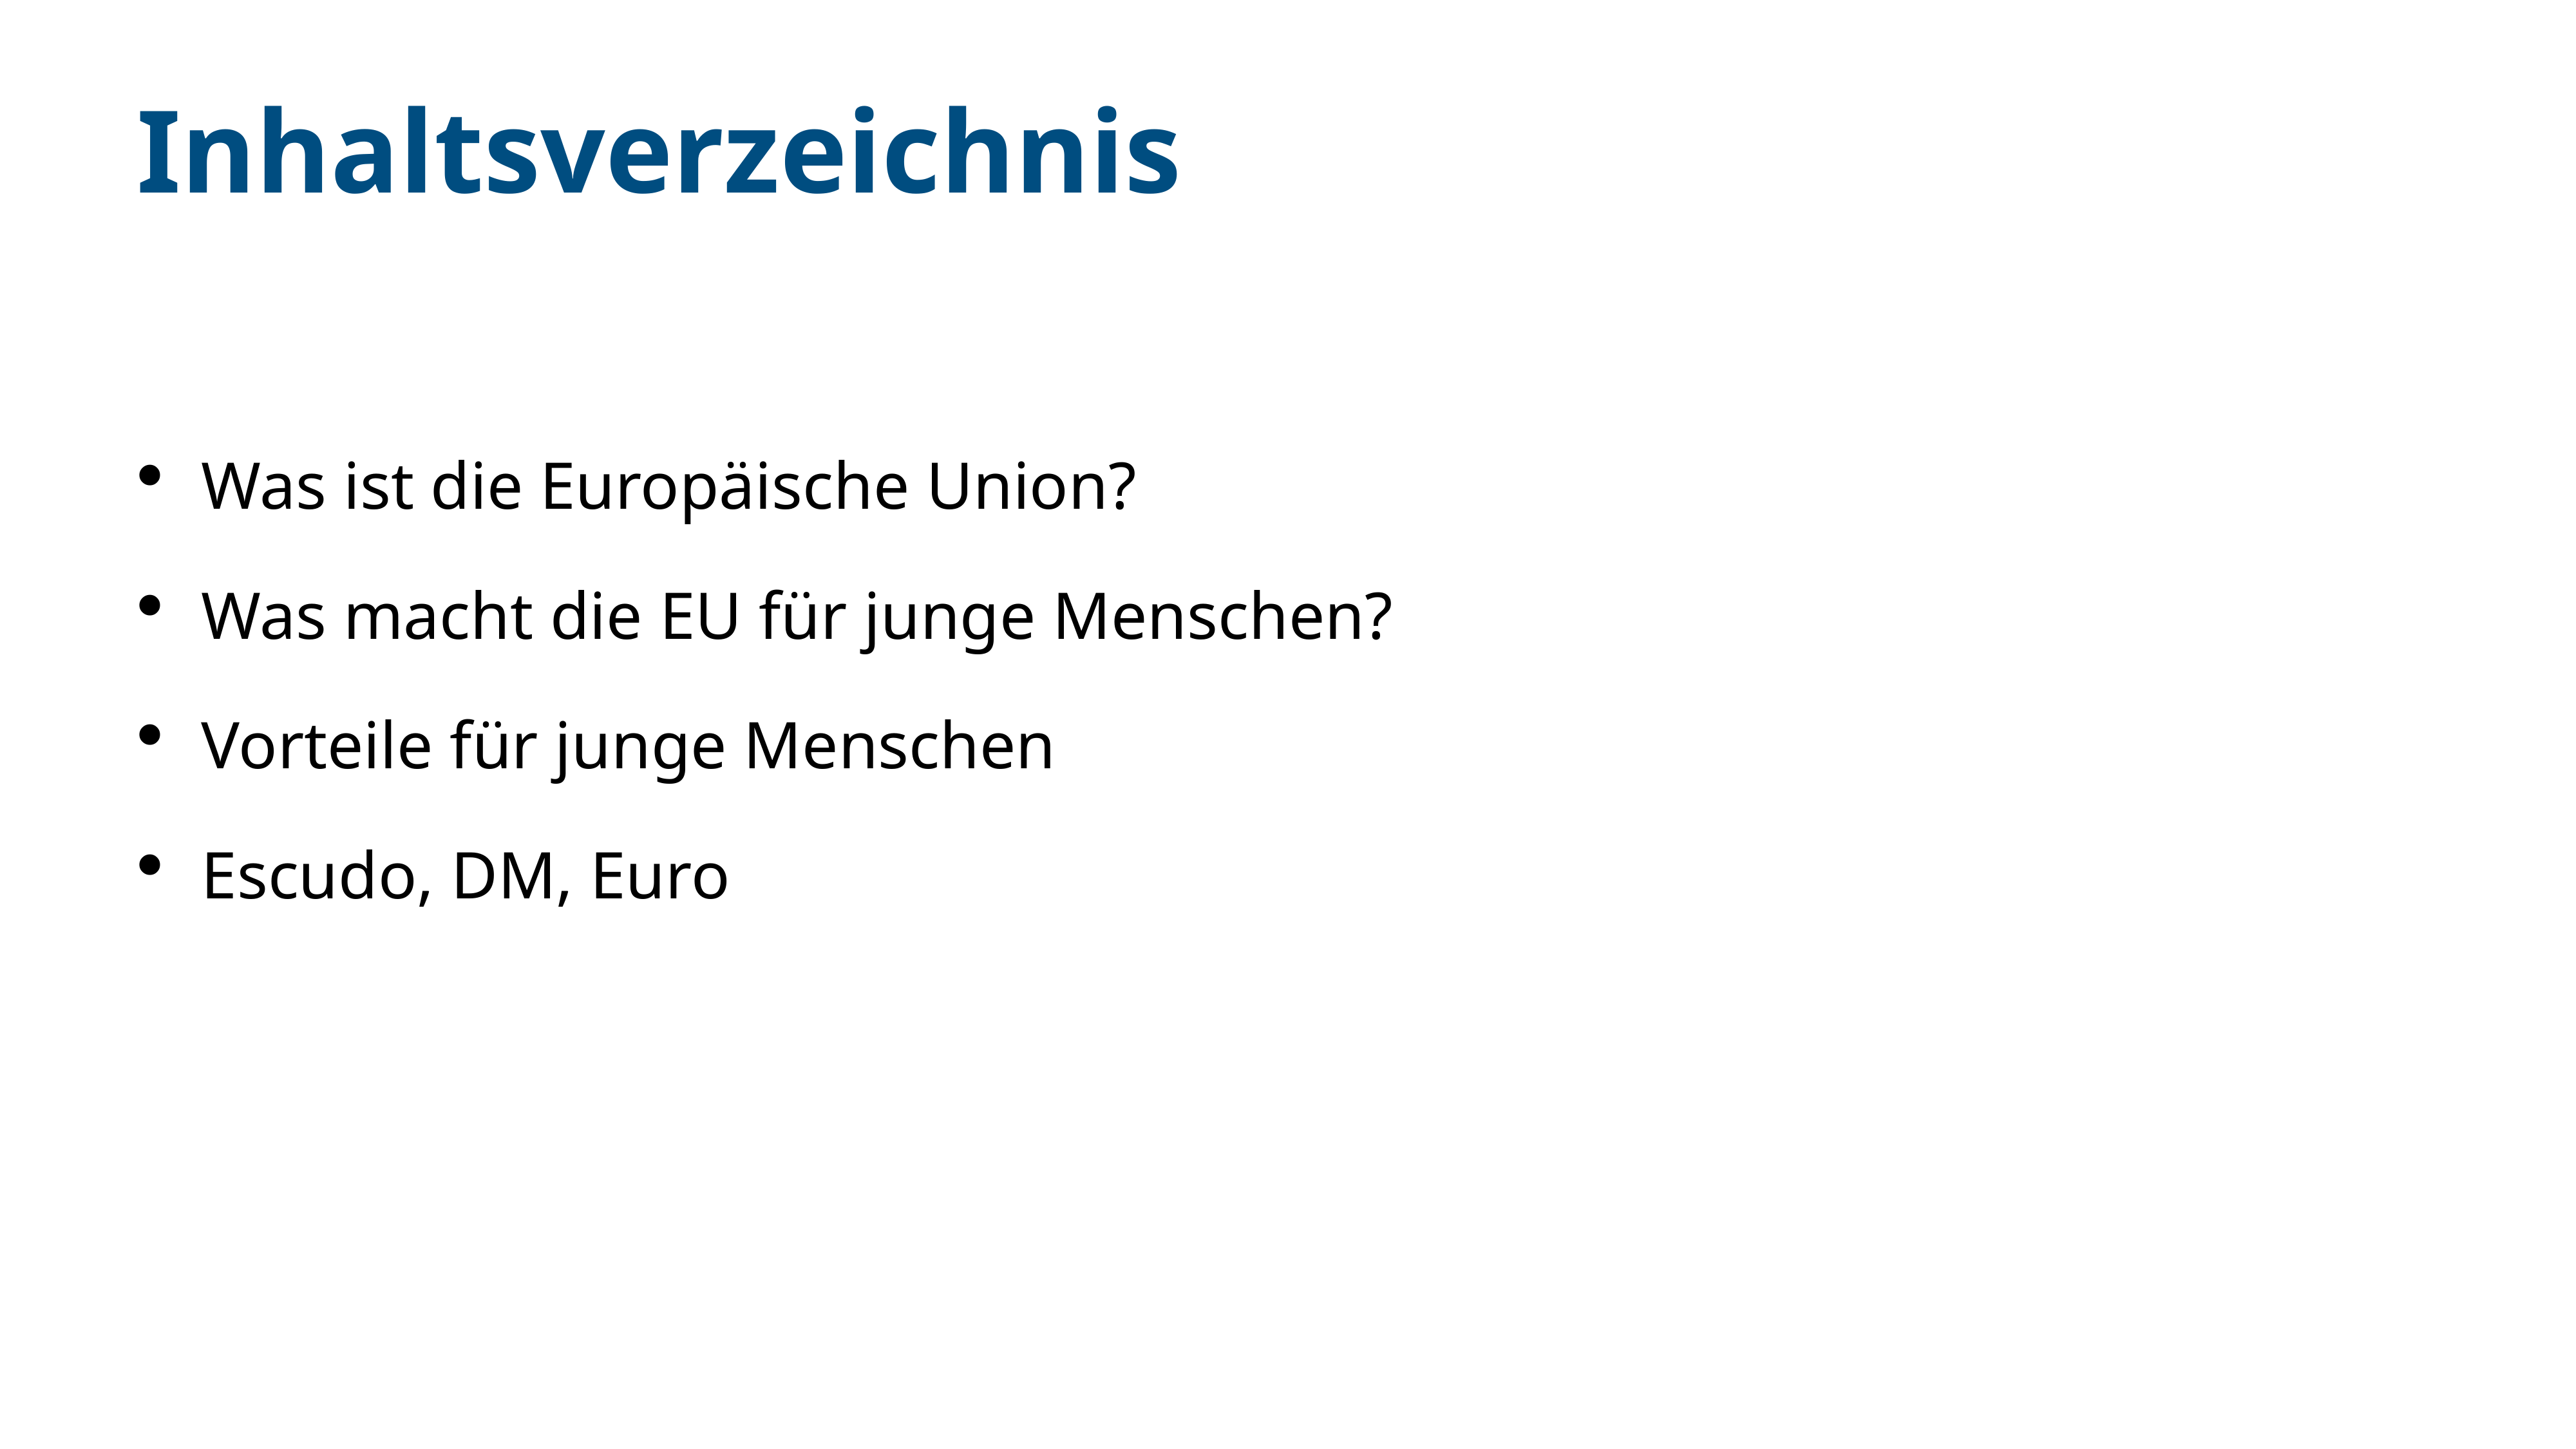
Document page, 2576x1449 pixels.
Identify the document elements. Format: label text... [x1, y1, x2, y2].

list Was ist die Europäische Union? Was macht die EU für junge Menschen? Vorteile für junge Menschen Escudo, DM, Euro [127, 448, 2449, 1321]
title Inhaltsverzeichnis [127, 100, 2449, 252]
